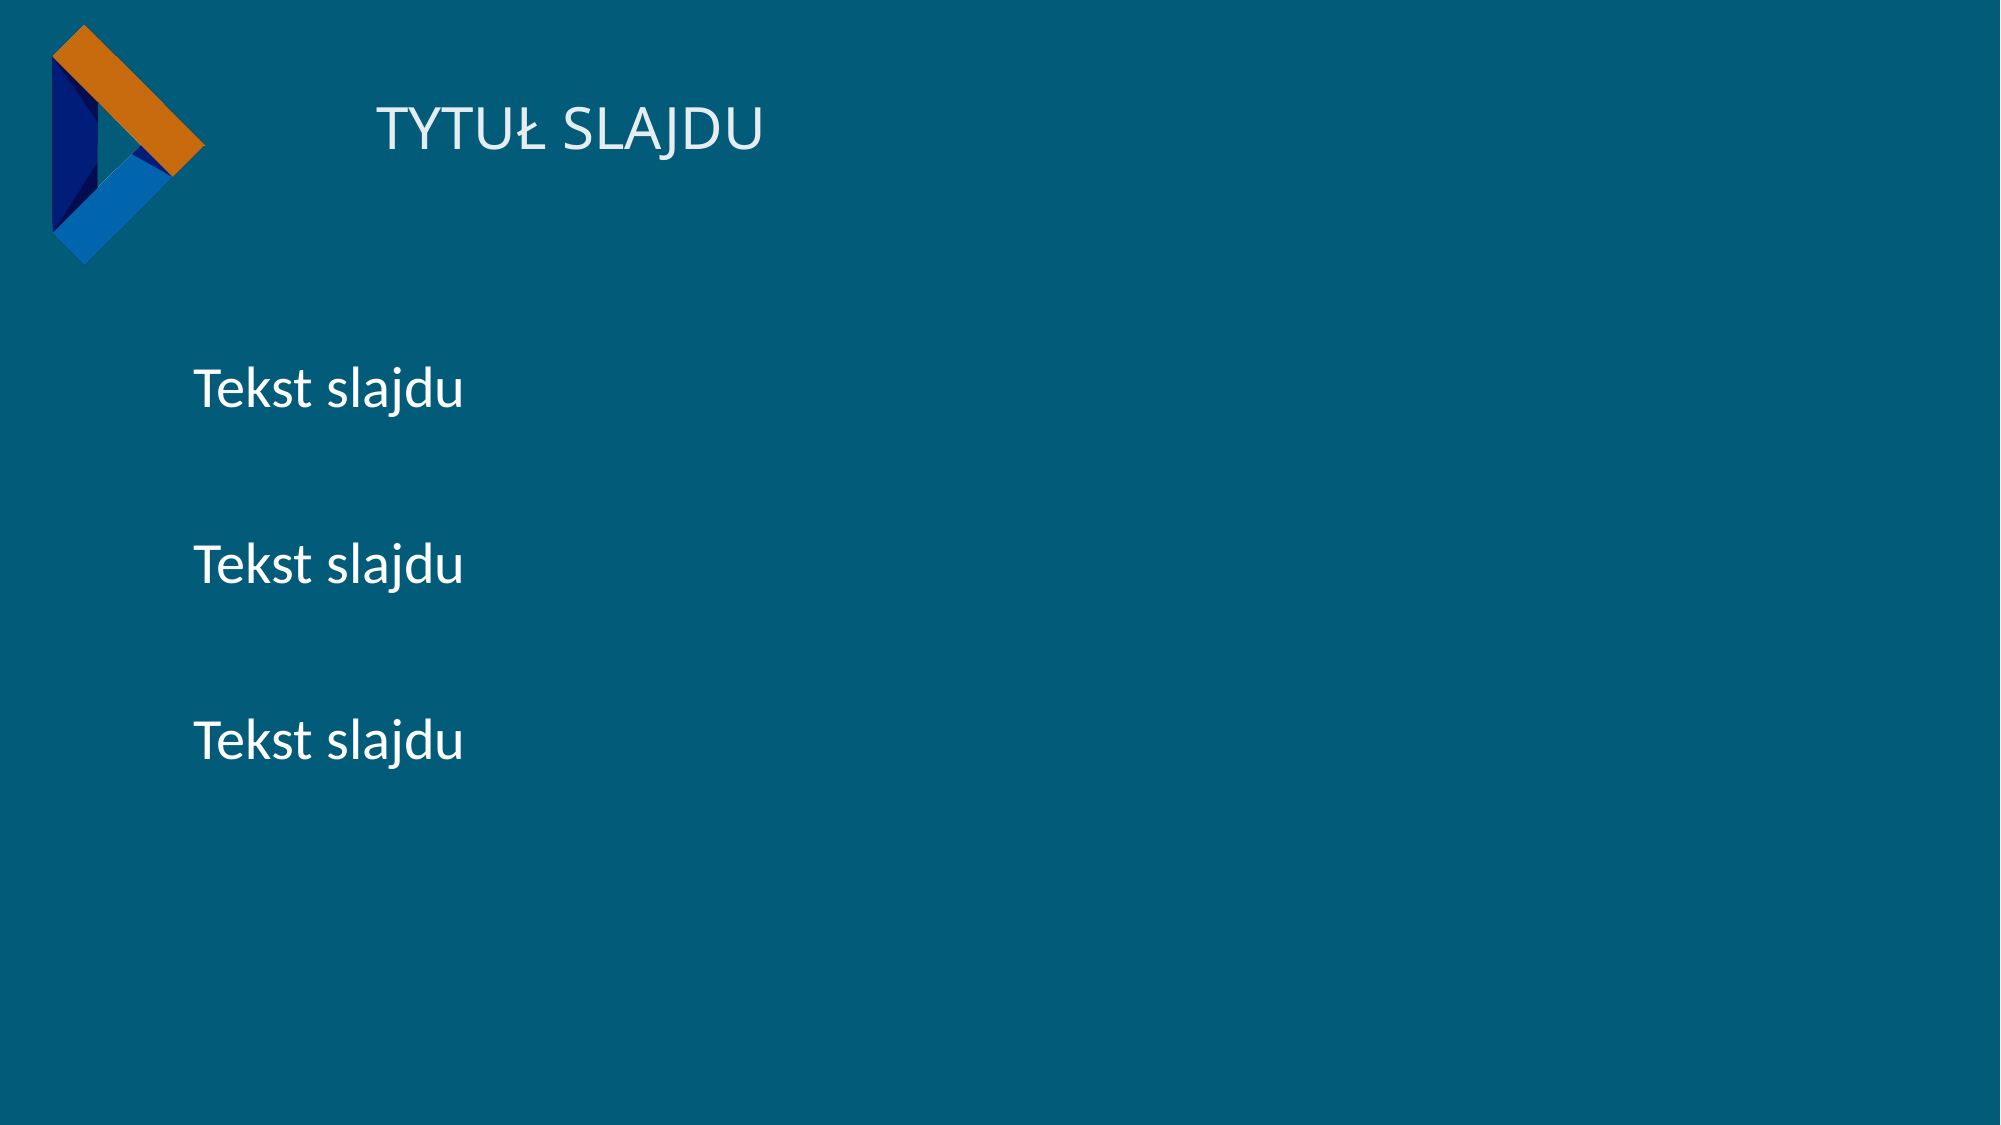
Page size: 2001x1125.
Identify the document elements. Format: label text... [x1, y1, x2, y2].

picture [53, 26, 204, 264]
text_box Tekst slajdu Tekst slajdu Tekst slajdu [178, 331, 1836, 955]
text_box TYTUŁ SLAJDU [210, 0, 2000, 262]
